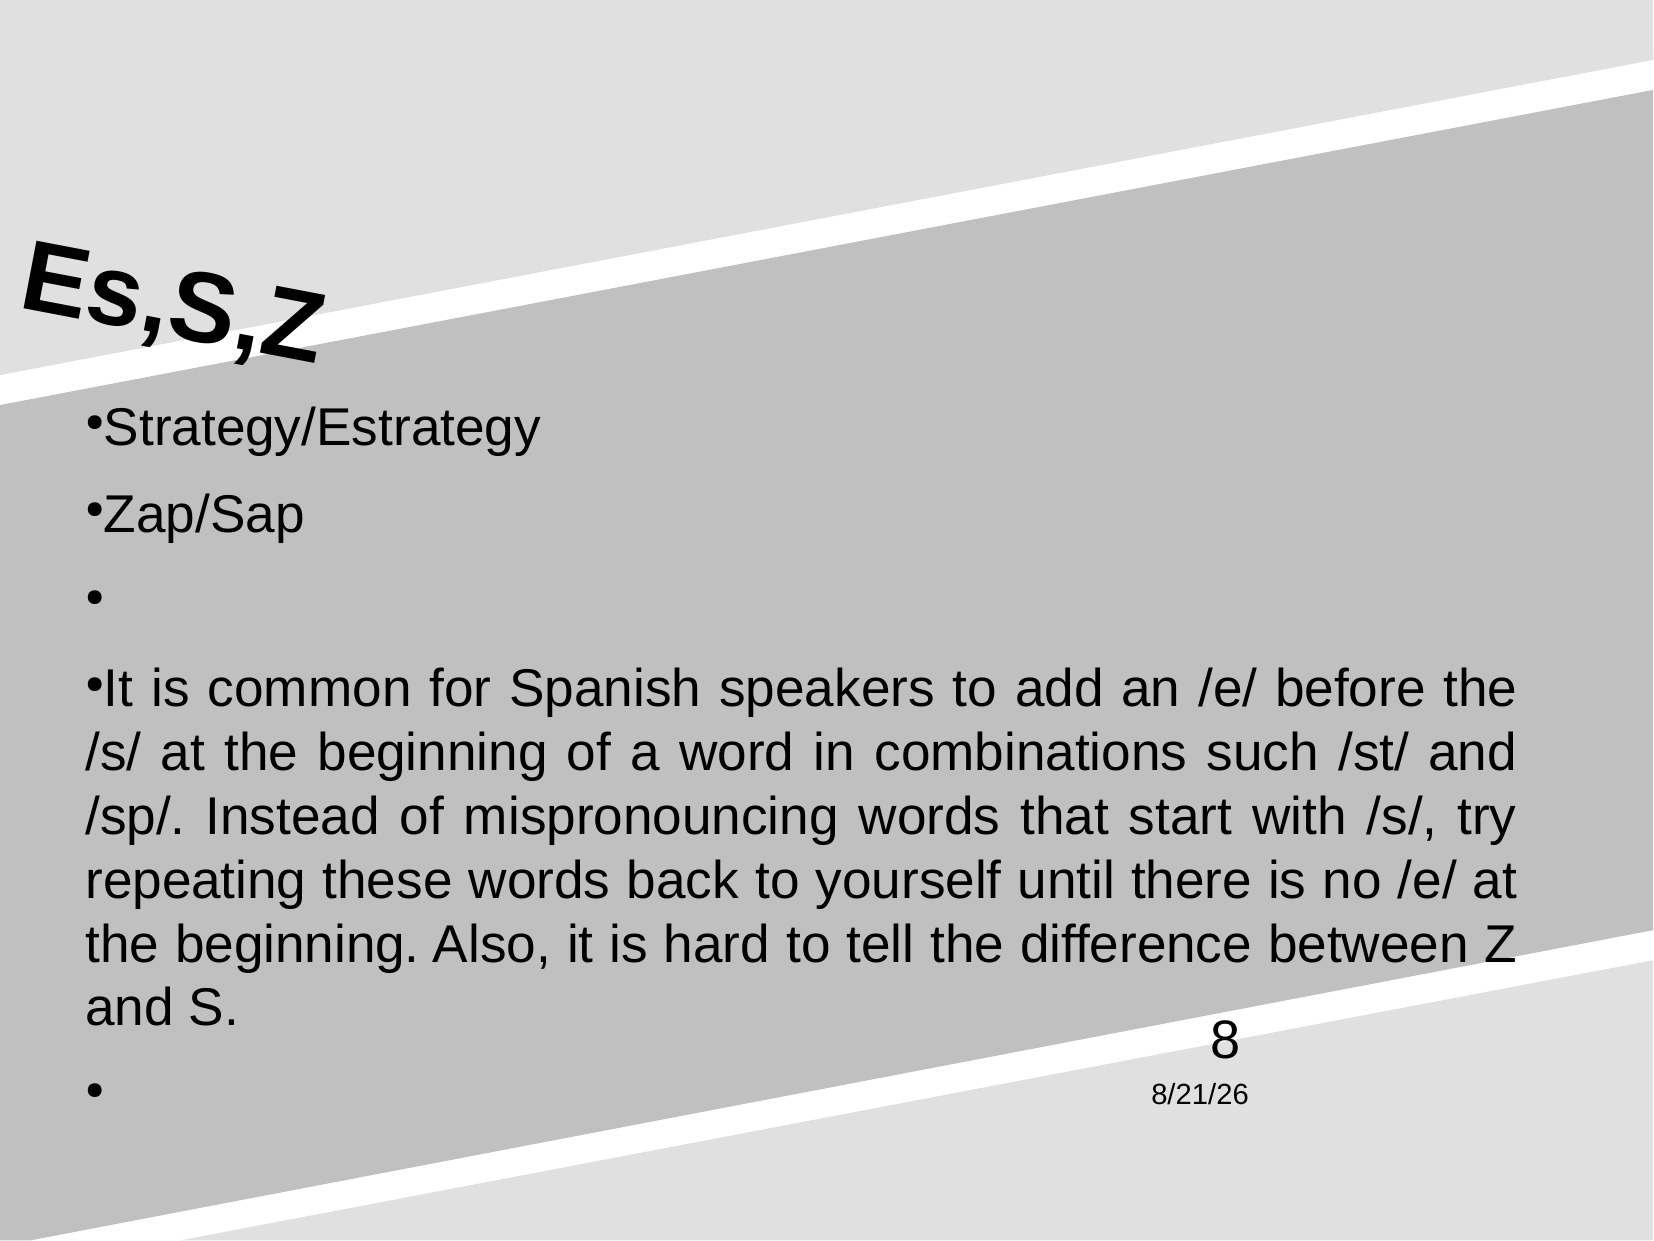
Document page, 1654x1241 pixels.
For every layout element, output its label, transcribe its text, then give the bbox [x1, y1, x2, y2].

text_box [1151, 1004, 1624, 1161]
title Es,S,Z [0, 160, 1228, 392]
list Strategy/Estrategy Zap/Sap It is common for Spanish speakers to add an /e/ before the /s/ at the beginning of a word in combinations such /st/ and /sp/. Instead of mispronouncing words that start with /s/, try repeating these words back to yourself until there is no /e/ at the beginning. Also, it is hard to tell the difference between Z and S. [85, 392, 1541, 1037]
